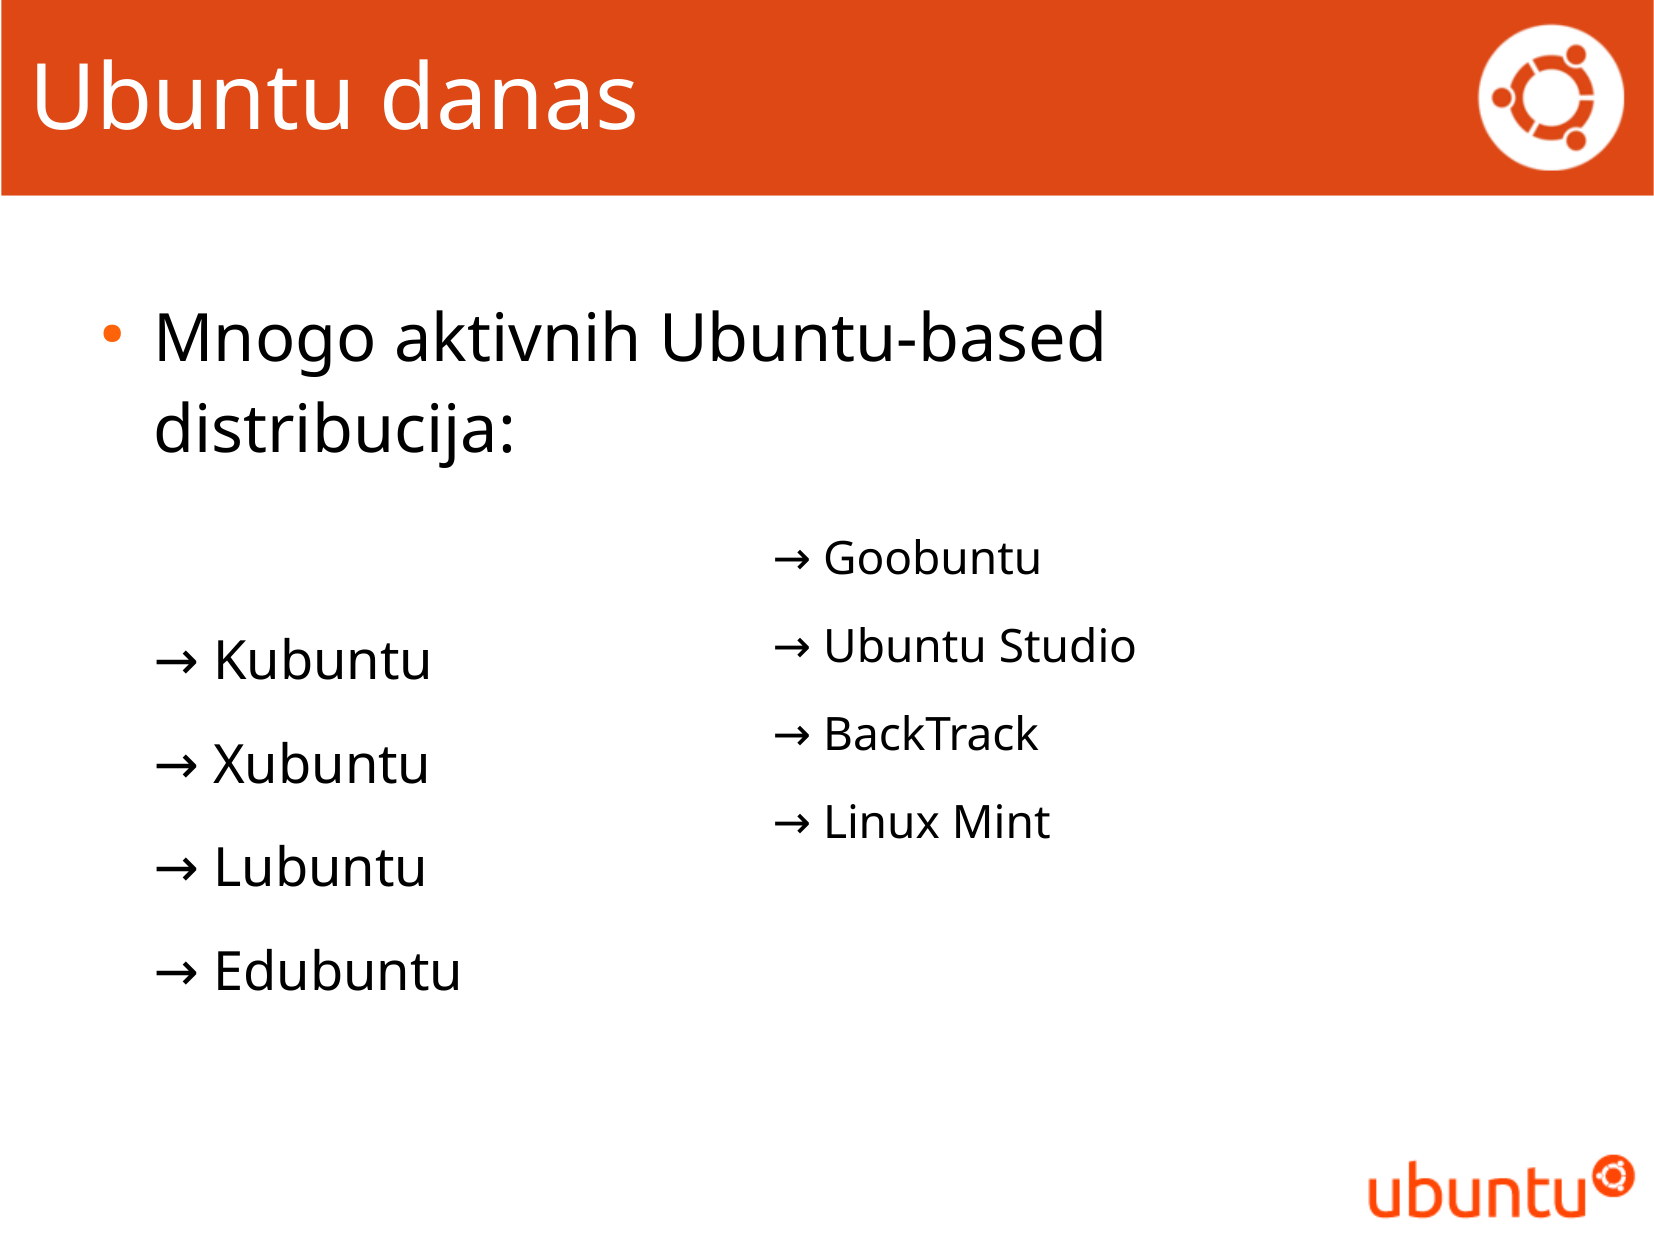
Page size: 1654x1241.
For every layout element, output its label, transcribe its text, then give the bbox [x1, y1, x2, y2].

list → Goobuntu → Ubuntu Studio → BackTrack → Linux Mint [712, 525, 1439, 857]
picture [0, 0, 1654, 1241]
list Mnogo aktivnih Ubuntu-based distribucija: → Kubuntu → Xubuntu → Lubuntu → Edubuntu [82, 290, 1463, 1199]
title Ubuntu danas [29, 0, 1459, 198]
